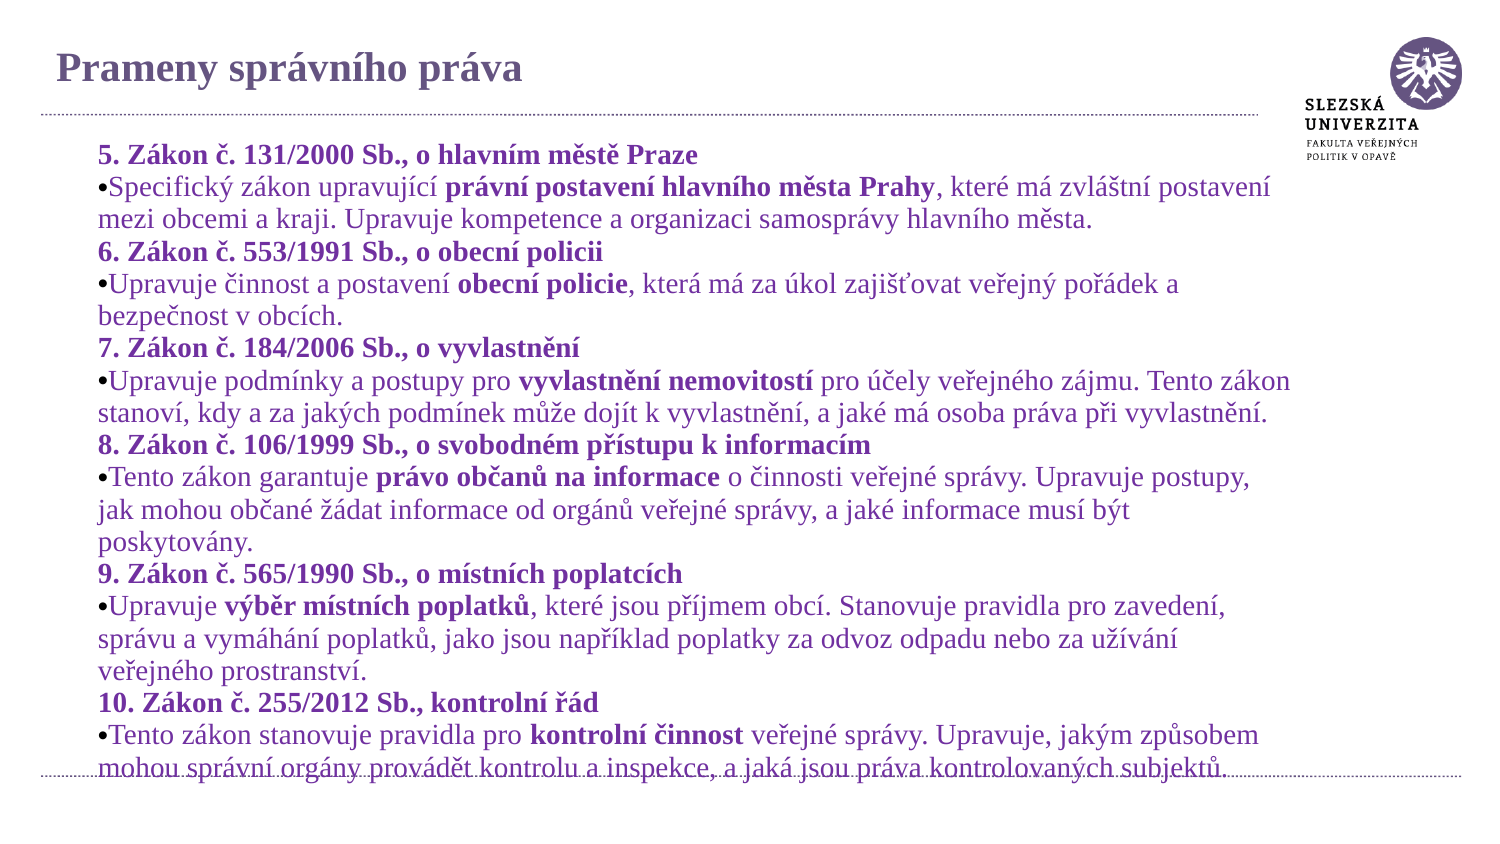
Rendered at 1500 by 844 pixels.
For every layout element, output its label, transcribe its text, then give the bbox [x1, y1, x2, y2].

title Prameny správního práva [41, 32, 786, 116]
text_box 5. Zákon č. 131/2000 Sb., o hlavním městě Praze Specifický zákon upravující právní postavení hlavního města Prahy, které má zvláštní postavení mezi obcemi a kraji. Upravuje kompetence a organizaci samosprávy hlavního města. 6. Zákon č. 553/1991 Sb., o obecní policii Upravuje činnost a postavení obecní policie, která má za úkol zajišťovat veřejný pořádek a bezpečnost v obcích. 7. Zákon č. 184/2006 Sb., o vyvlastnění Upravuje podmínky a postupy pro vyvlastnění nemovitostí pro účely veřejného zájmu. Tento zákon stanoví, kdy a za jakých podmínek může dojít k vyvlastnění, a jaké má osoba práva při vyvlastnění. 8. Zákon č. 106/1999 Sb., o svobodném přístupu k informacím Tento zákon garantuje právo občanů na informace o činnosti veřejné správy. Upravuje postupy, jak mohou občané žádat informace od orgánů veřejné správy, a jaké informace musí být poskytovány. 9. Zákon č. 565/1990 Sb., o místních poplatcích Upravuje výběr místních poplatků, které jsou příjmem obcí. Stanovuje pravidla pro zavedení, správu a vymáhání poplatků, jako jsou například poplatky za odvoz odpadu nebo za užívání veřejného prostranství. 10. Zákon č. 255/2012 Sb., kontrolní řád Tento zákon stanovuje pravidla pro kontrolní činnost veřejné správy. Upravuje, jakým způsobem mohou správní orgány provádět kontrolu a inspekce, a jaká jsou práva kontrolovaných subjektů. [82, 130, 1307, 812]
